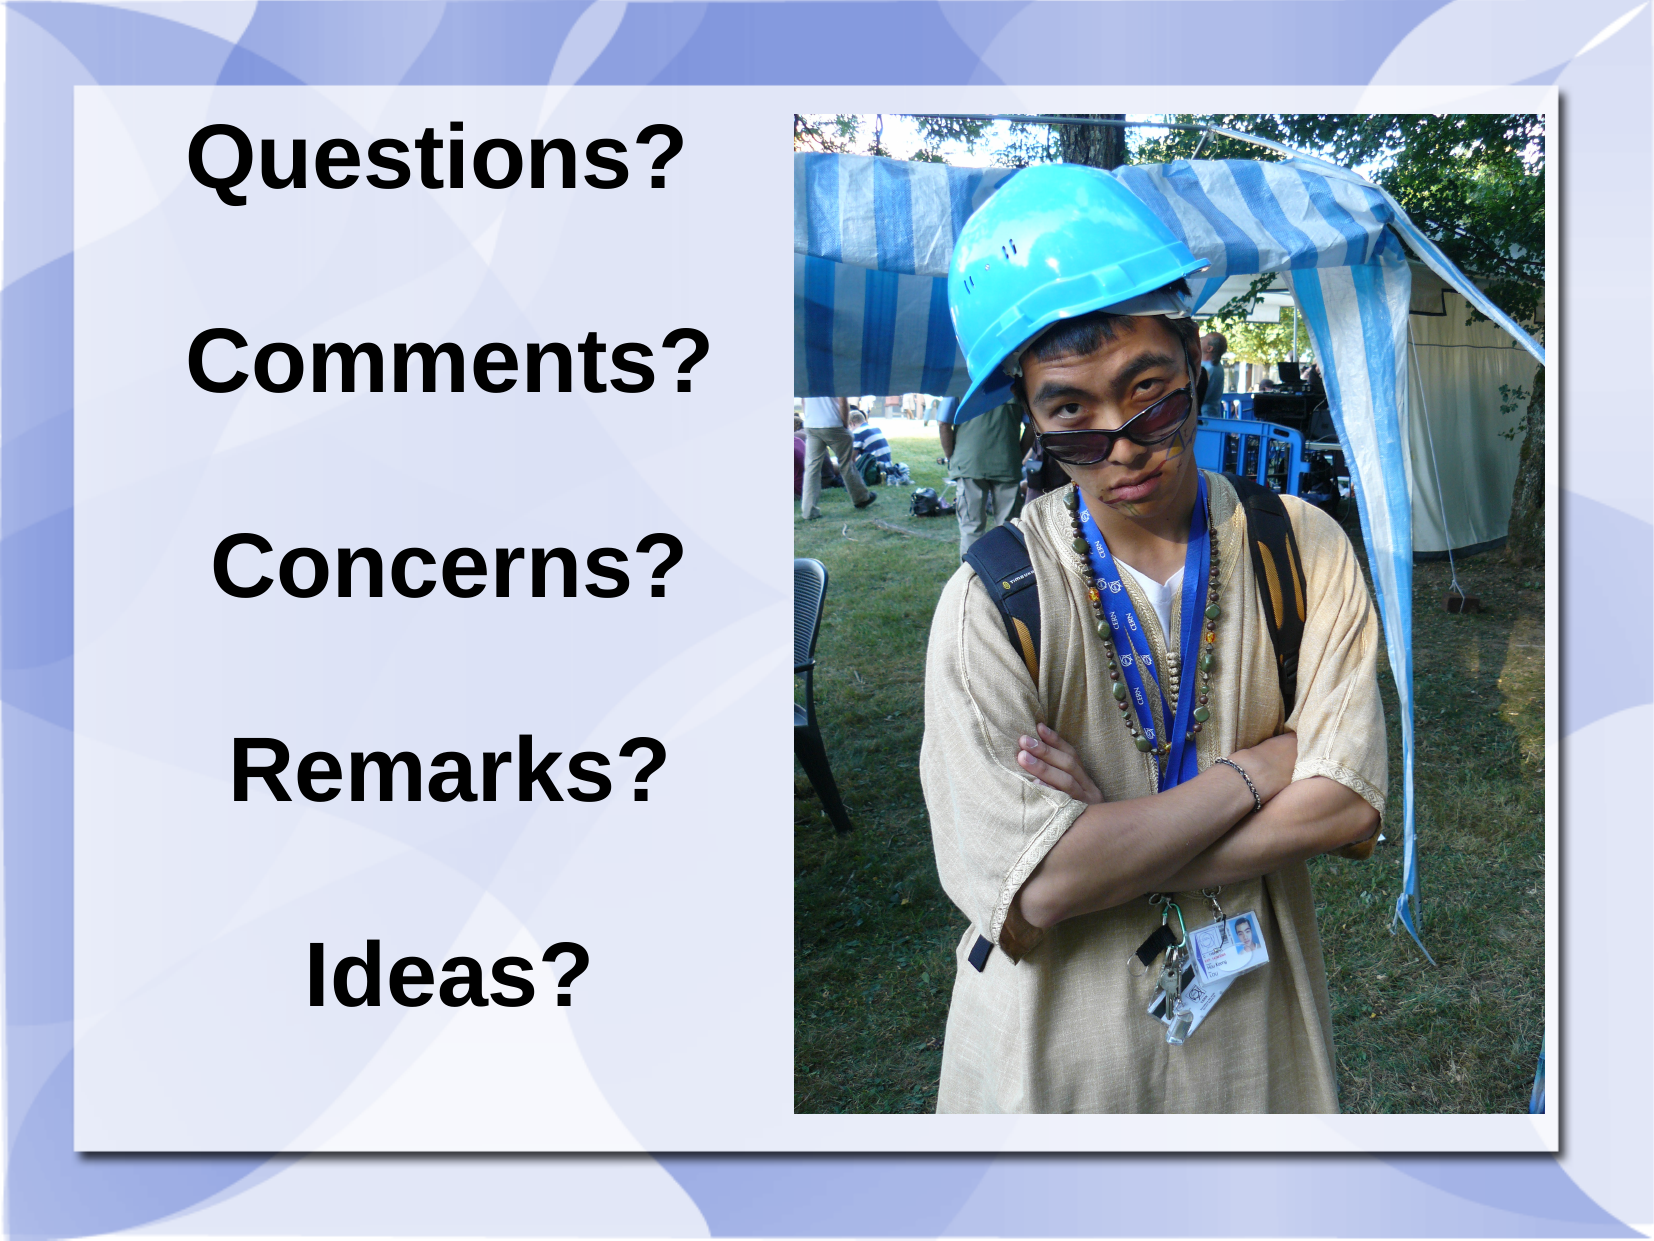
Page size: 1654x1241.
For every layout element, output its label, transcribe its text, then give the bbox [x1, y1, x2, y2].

title Questions? Comments? Concerns? Remarks? Ideas? [75, 110, 826, 1236]
picture [0, 0, 1654, 1241]
